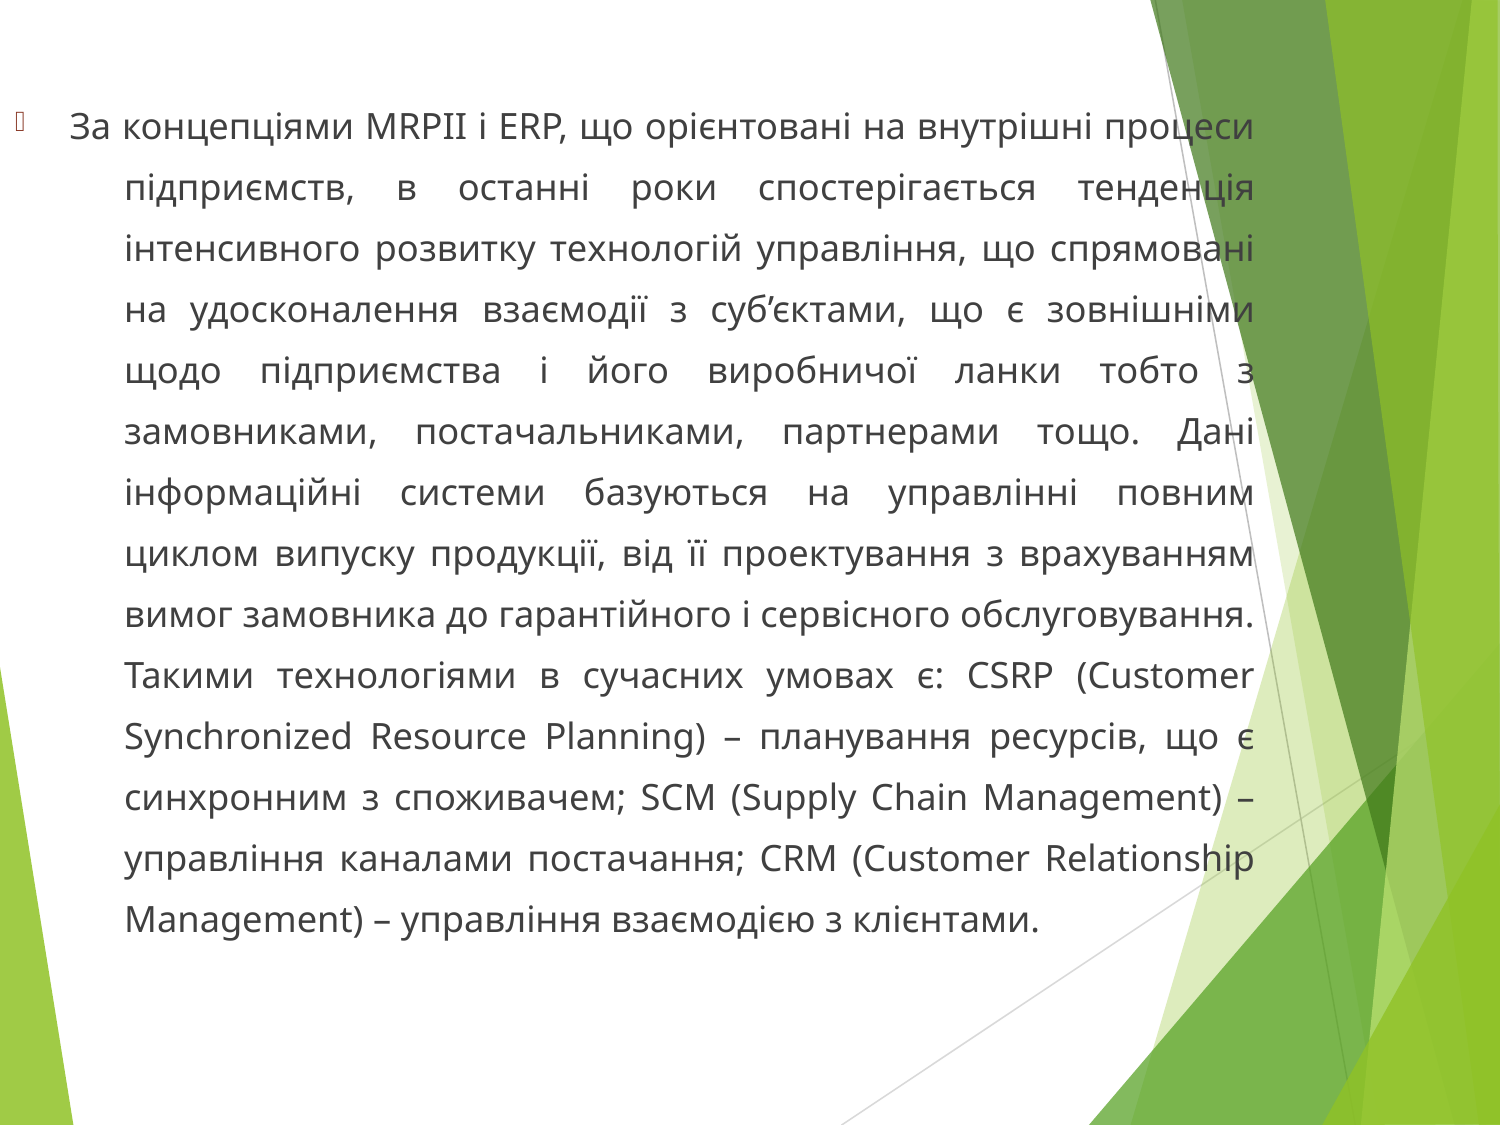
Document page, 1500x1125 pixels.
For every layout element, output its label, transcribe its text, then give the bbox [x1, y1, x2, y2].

list За концепціями MRPII і ERP, що орієнтовані на внутрішні процеси підприємств, в останні роки спостерігається тенденція інтенсивного розвитку технологій управління, що спрямовані на удосконалення взаємодії з суб’єктами, що є зовнішніми щодо підприємства і його виробничої ланки тобто з замовниками, постачальниками, партнерами тощо. Дані інформаційні системи базуються на управлінні повним циклом випуску продукції, від її проектування з врахуванням вимог замовника до гарантійного і сервісного обслуговування. Такими технологіями в сучасних умовах є: CSRP (Customer Synchronized Resource Planning) – планування ресурсів, що є синхронним з споживачем; SCM (Supply Chain Management) – управління каналами постачання; CRM (Customer Relationship Management) – управління взаємодією з клієнтами. [0, 78, 1271, 1005]
